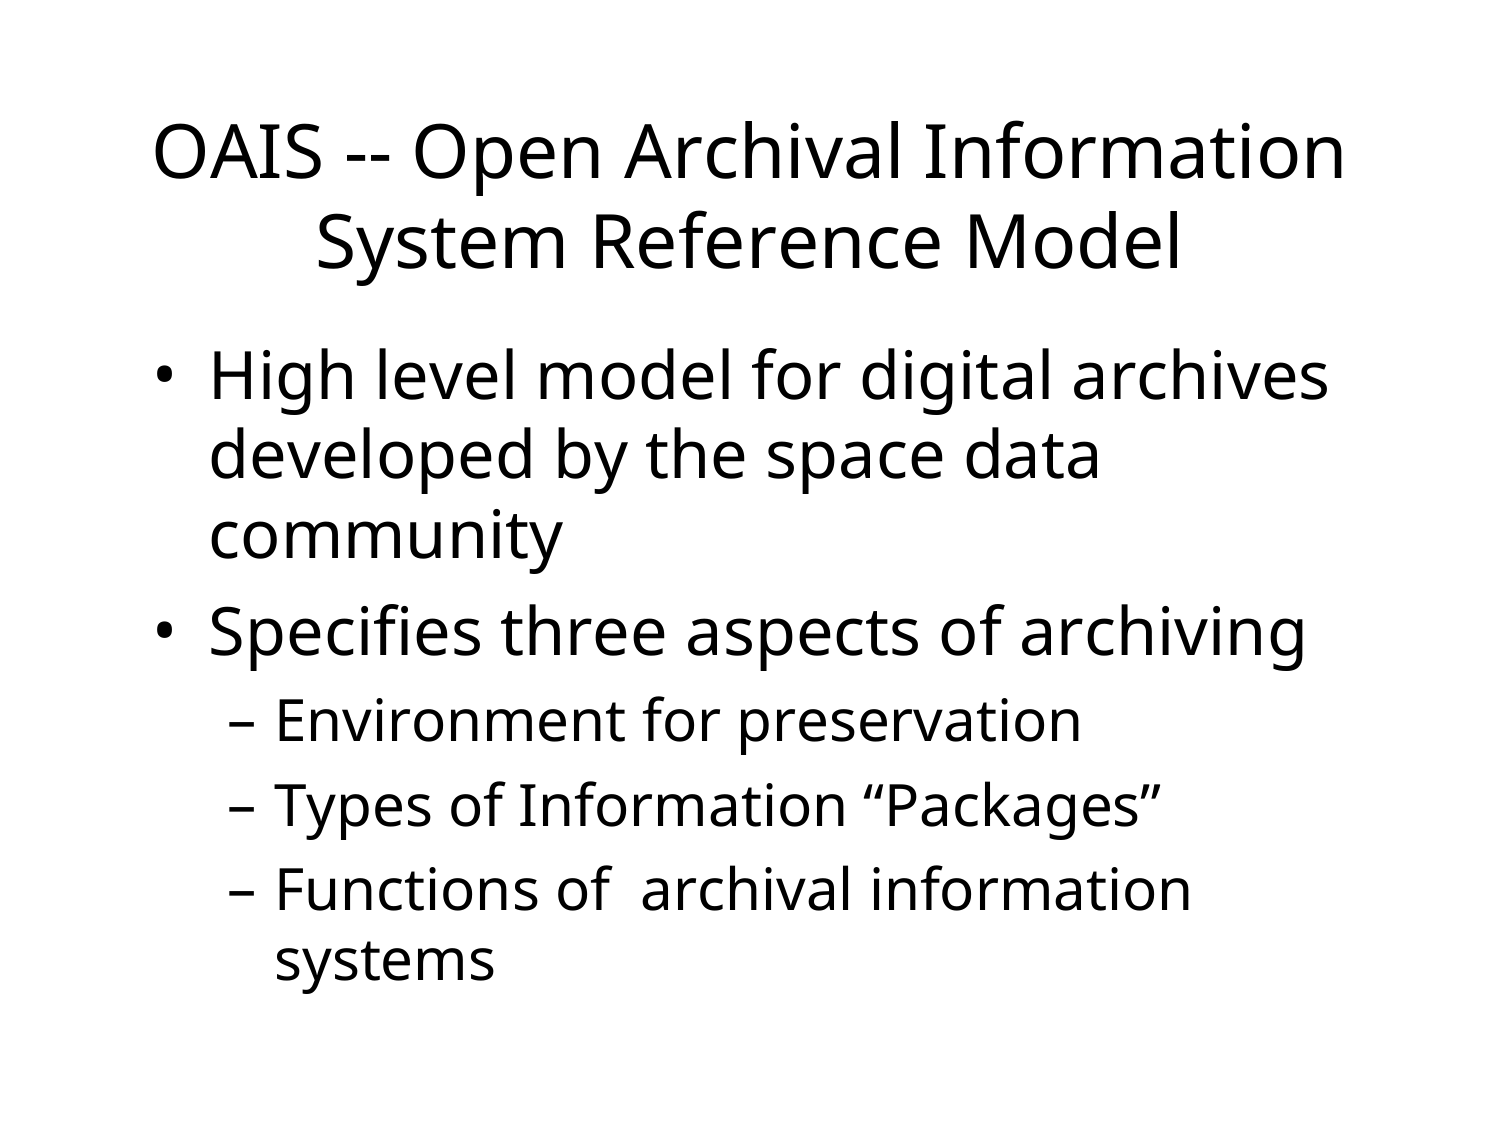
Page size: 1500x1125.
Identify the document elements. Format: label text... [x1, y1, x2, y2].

title OAIS -- Open Archival Information System Reference Model [112, 96, 1388, 292]
list High level model for digital archives developed by the space data community Specifies three aspects of archiving Environment for preservation Types of Information “Packages” Functions of archival information systems [137, 324, 1413, 1051]
